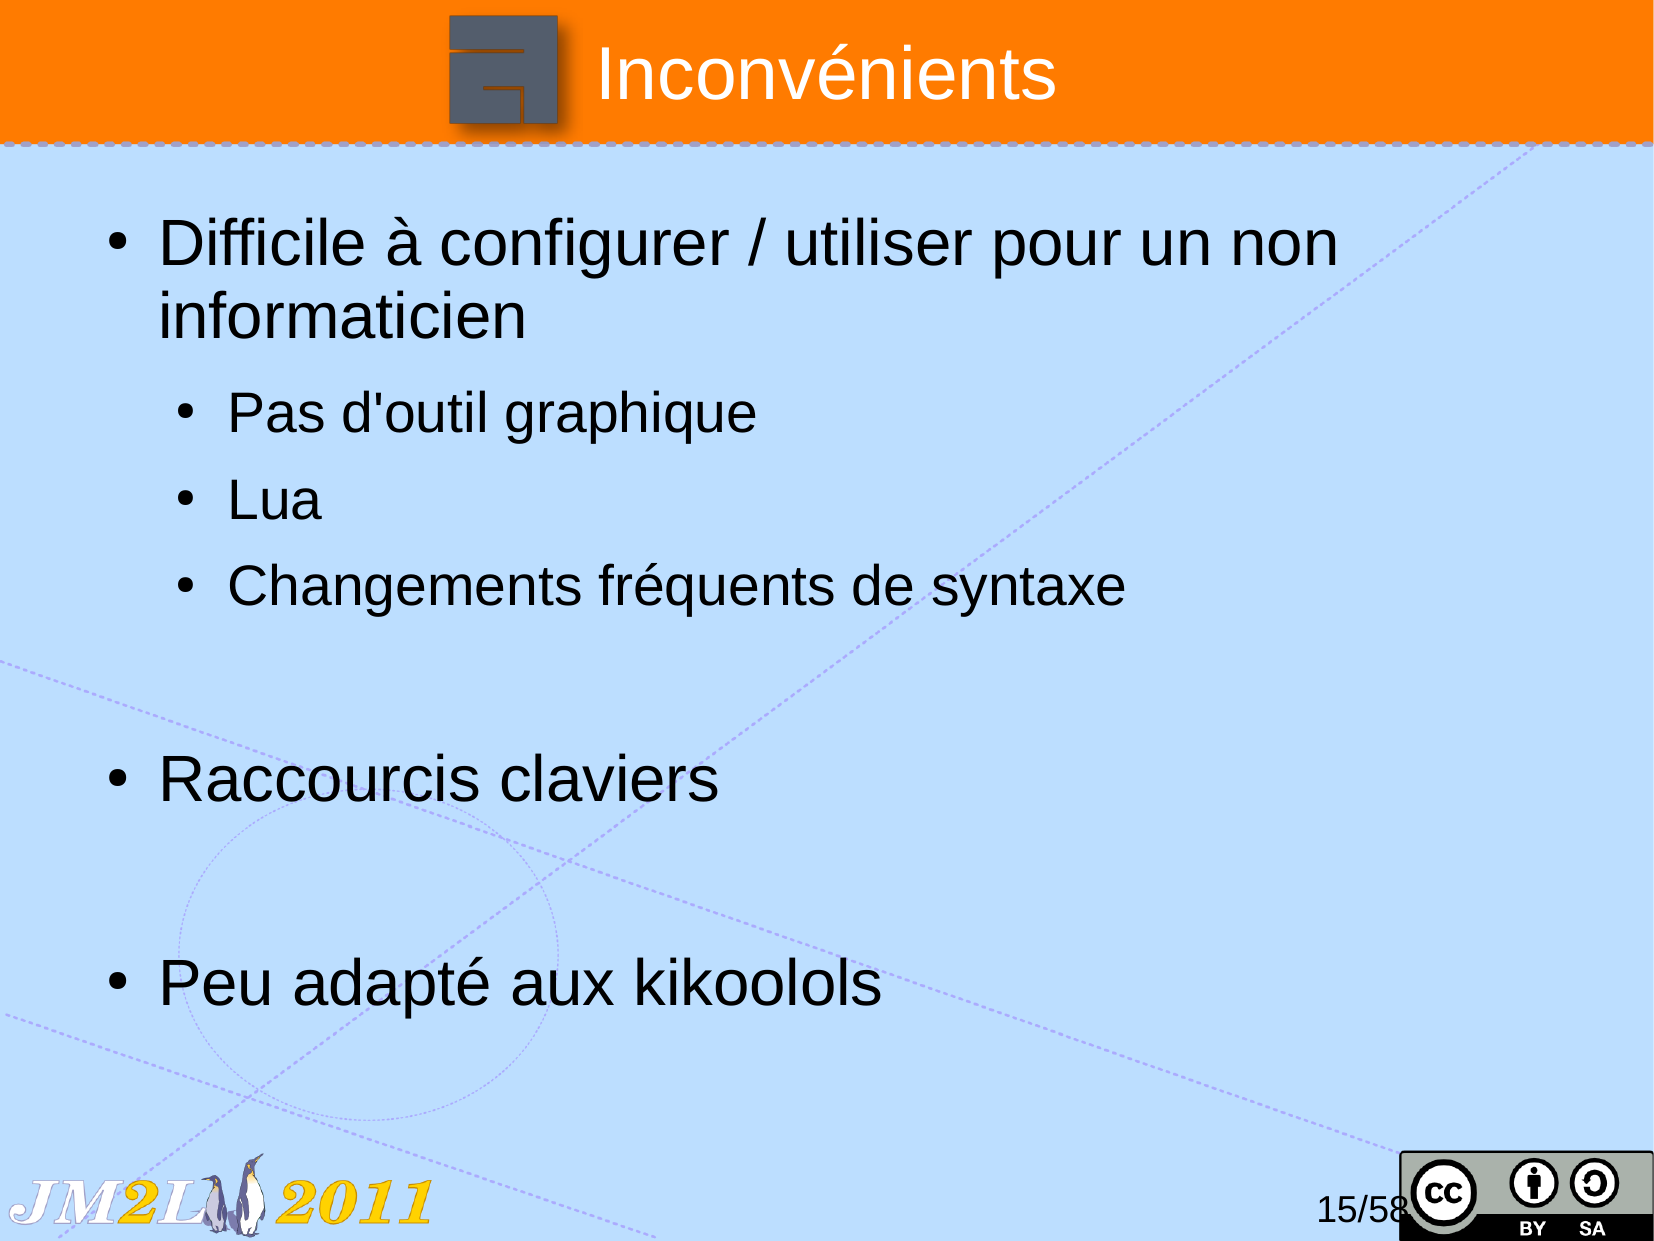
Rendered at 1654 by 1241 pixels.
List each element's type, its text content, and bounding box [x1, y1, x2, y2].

list Difficile à configurer / utiliser pour un non informaticien Pas d'outil graphique Lua Changements fréquents de syntaxe Raccourcis claviers Peu adapté aux kikoolols [88, 206, 1577, 1026]
picture [0, 0, 1654, 1241]
picture [435, 1, 583, 144]
title Inconvénients [29, 0, 1625, 148]
